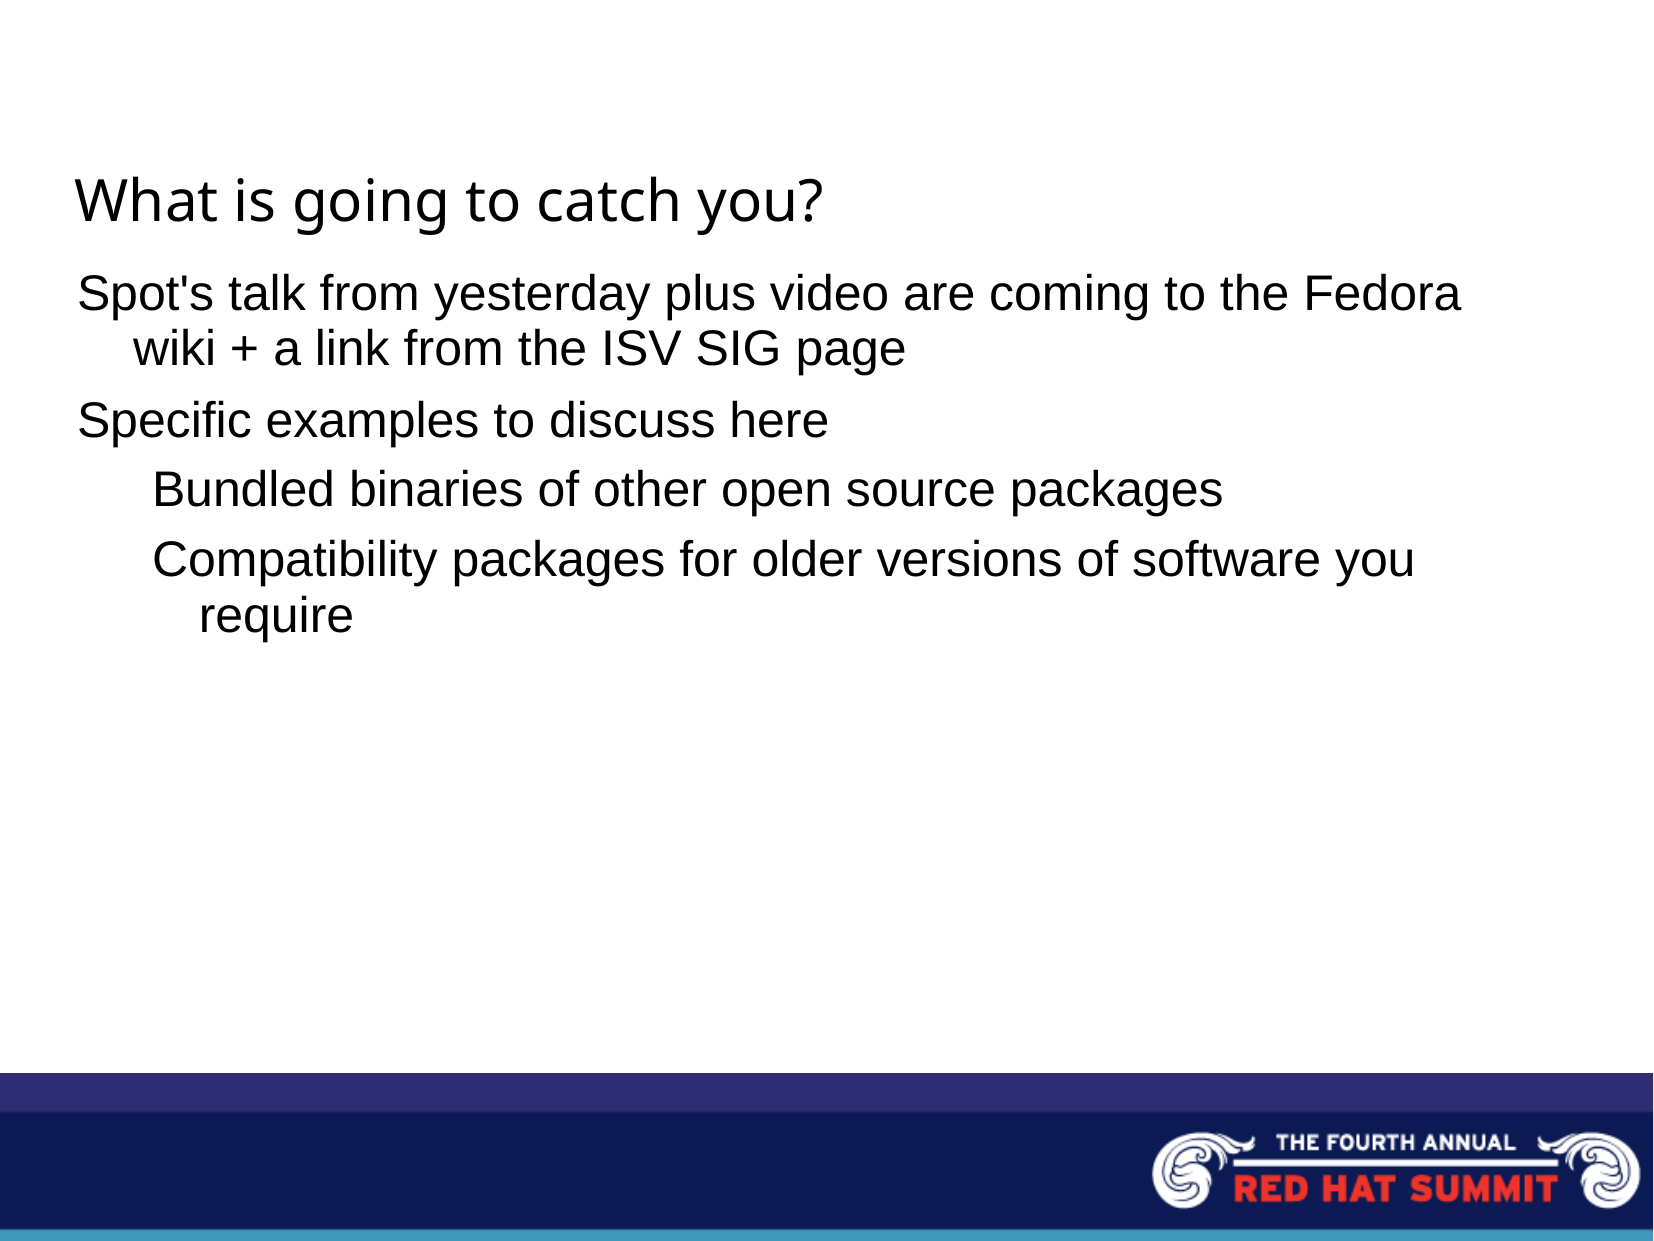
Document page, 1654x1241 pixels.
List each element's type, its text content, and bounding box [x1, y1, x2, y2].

list Spot's talk from yesterday plus video are coming to the Fedora wiki + a link from the ISV SIG page Specific examples to discuss here Bundled binaries of other open source packages Compatibility packages for older versions of software you require [77, 264, 1500, 1174]
title What is going to catch you? [74, 140, 1506, 259]
picture [0, 1073, 1654, 1241]
